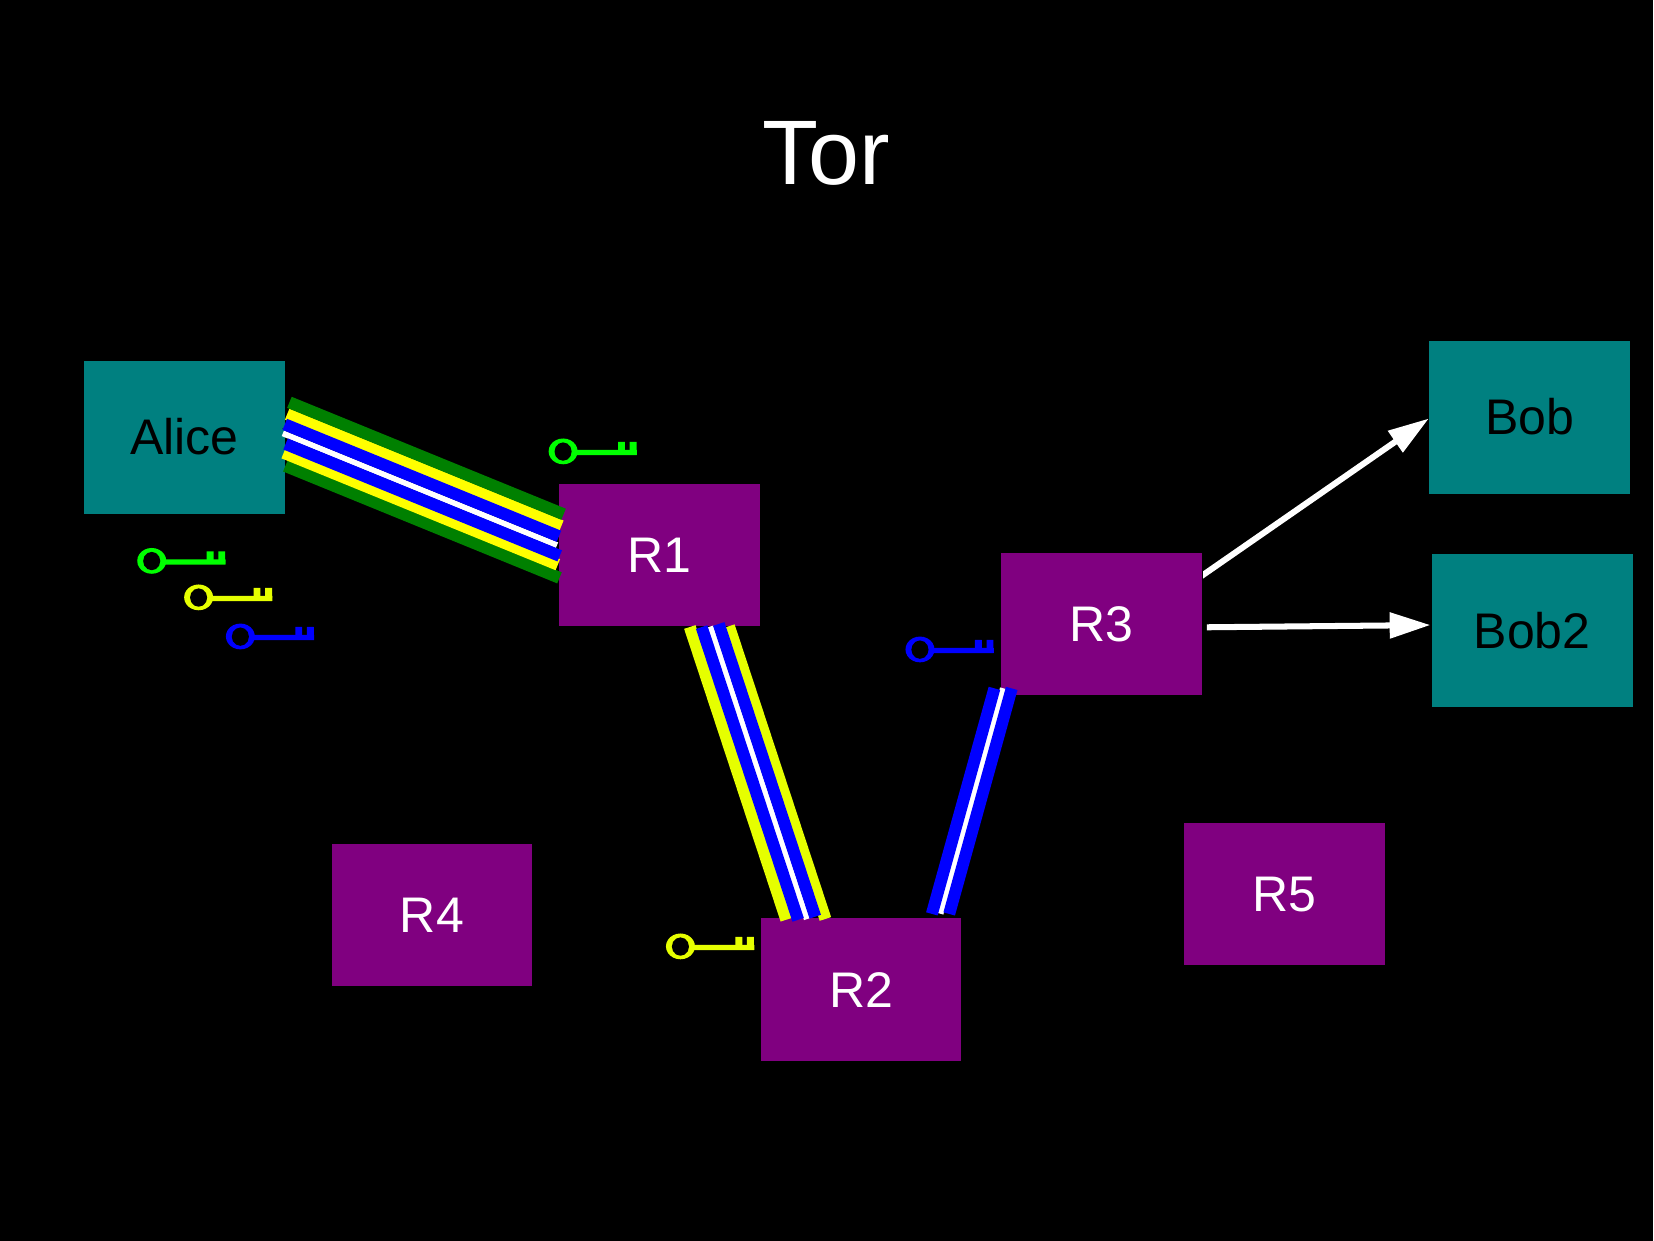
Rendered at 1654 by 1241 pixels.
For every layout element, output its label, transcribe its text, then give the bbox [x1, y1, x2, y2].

text_box R2 [760, 917, 962, 1062]
text_box R5 [1183, 822, 1386, 966]
text_box R4 [331, 843, 533, 987]
text_box Bob2 [1431, 553, 1634, 708]
title Tor [82, 49, 1571, 257]
text_box [184, 584, 273, 611]
text_box Alice [83, 360, 286, 515]
text_box [137, 547, 226, 574]
text_box R1 [558, 483, 761, 627]
text_box [905, 636, 994, 663]
text_box R3 [1000, 552, 1203, 696]
text_box Bob [1428, 340, 1631, 495]
text_box [548, 438, 637, 465]
text_box [665, 933, 755, 960]
text_box [225, 623, 315, 650]
